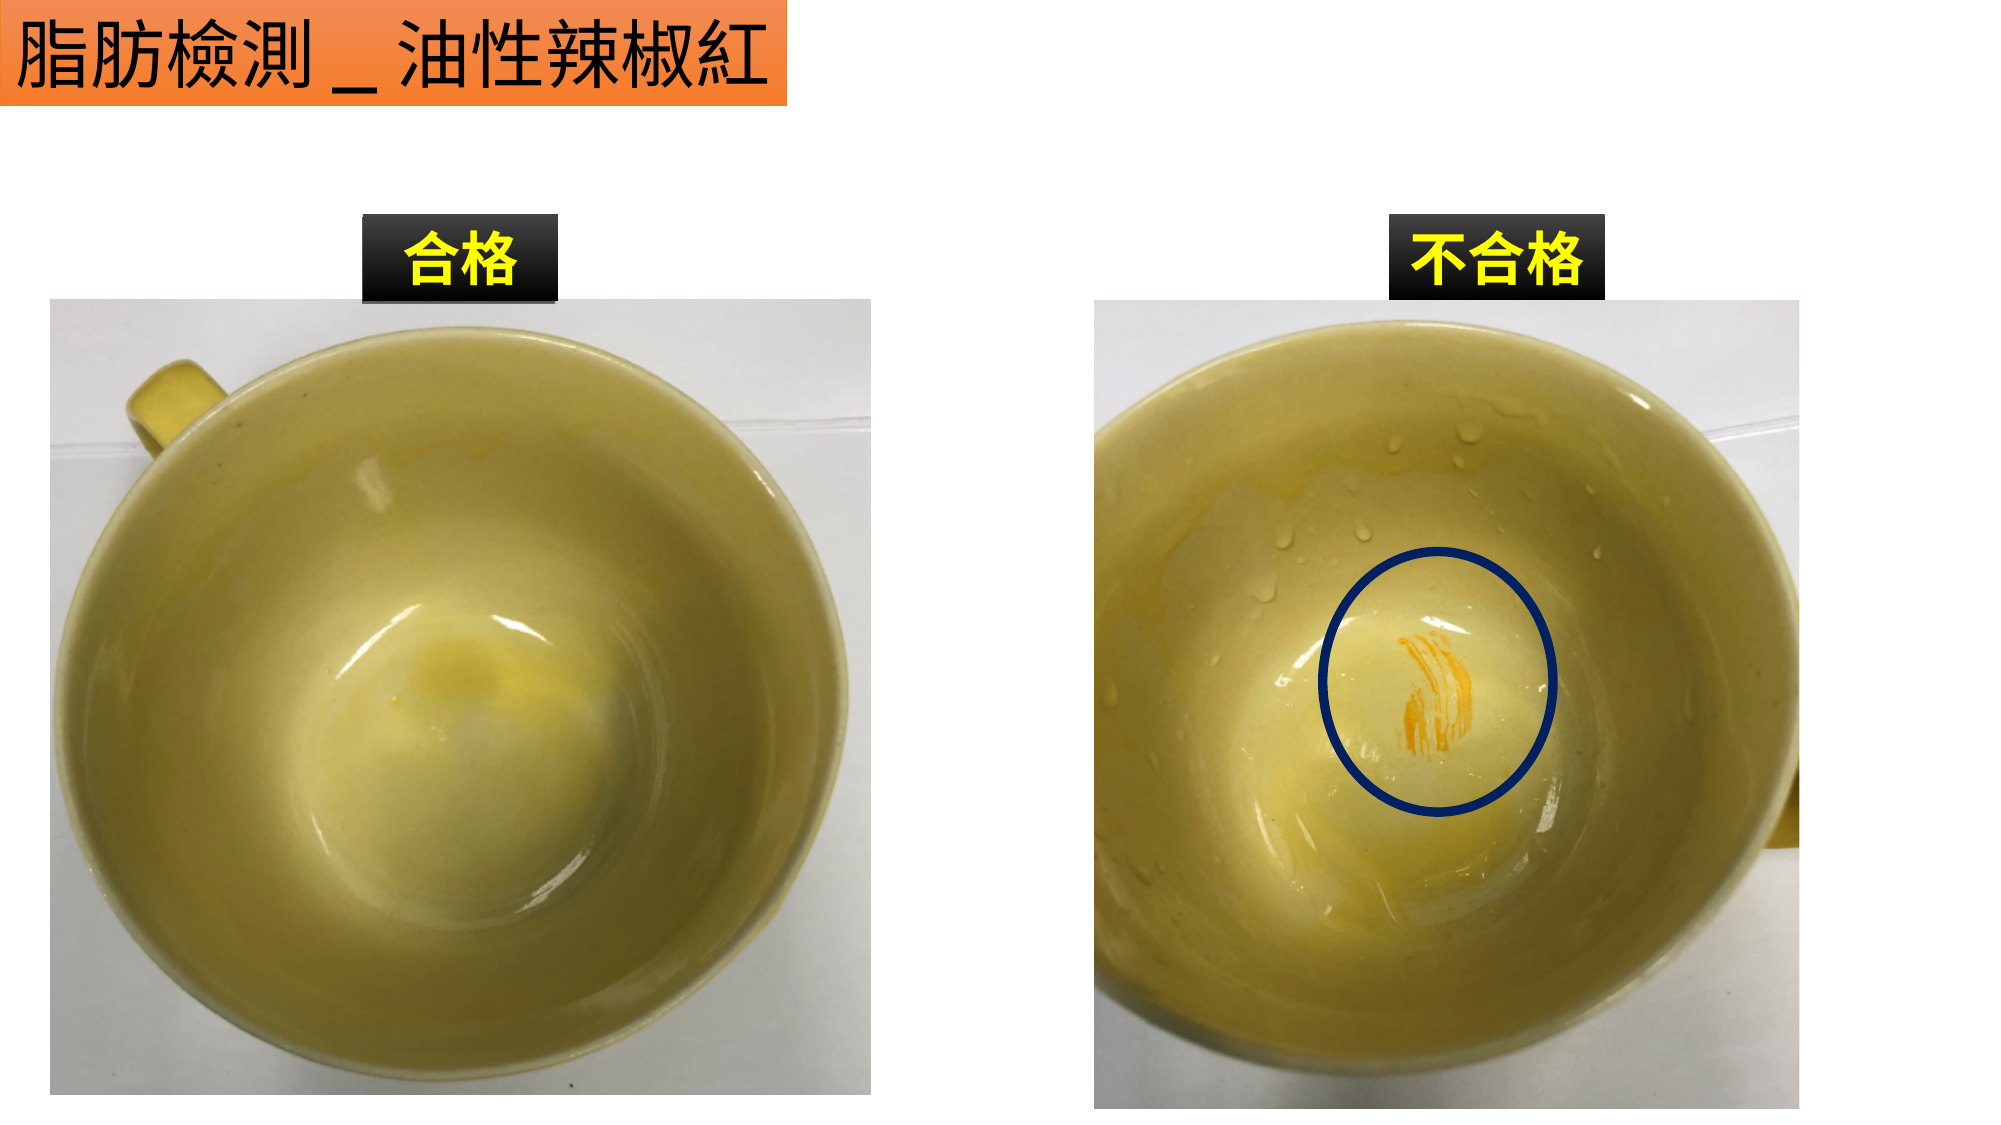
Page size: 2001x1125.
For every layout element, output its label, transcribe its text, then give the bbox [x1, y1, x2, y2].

text_box 脂肪檢測_油性辣椒紅 [0, 0, 786, 105]
picture [1094, 300, 1806, 1109]
text_box 不合格 [1389, 214, 1605, 300]
picture [50, 299, 871, 1095]
text_box 合格 [362, 214, 558, 301]
